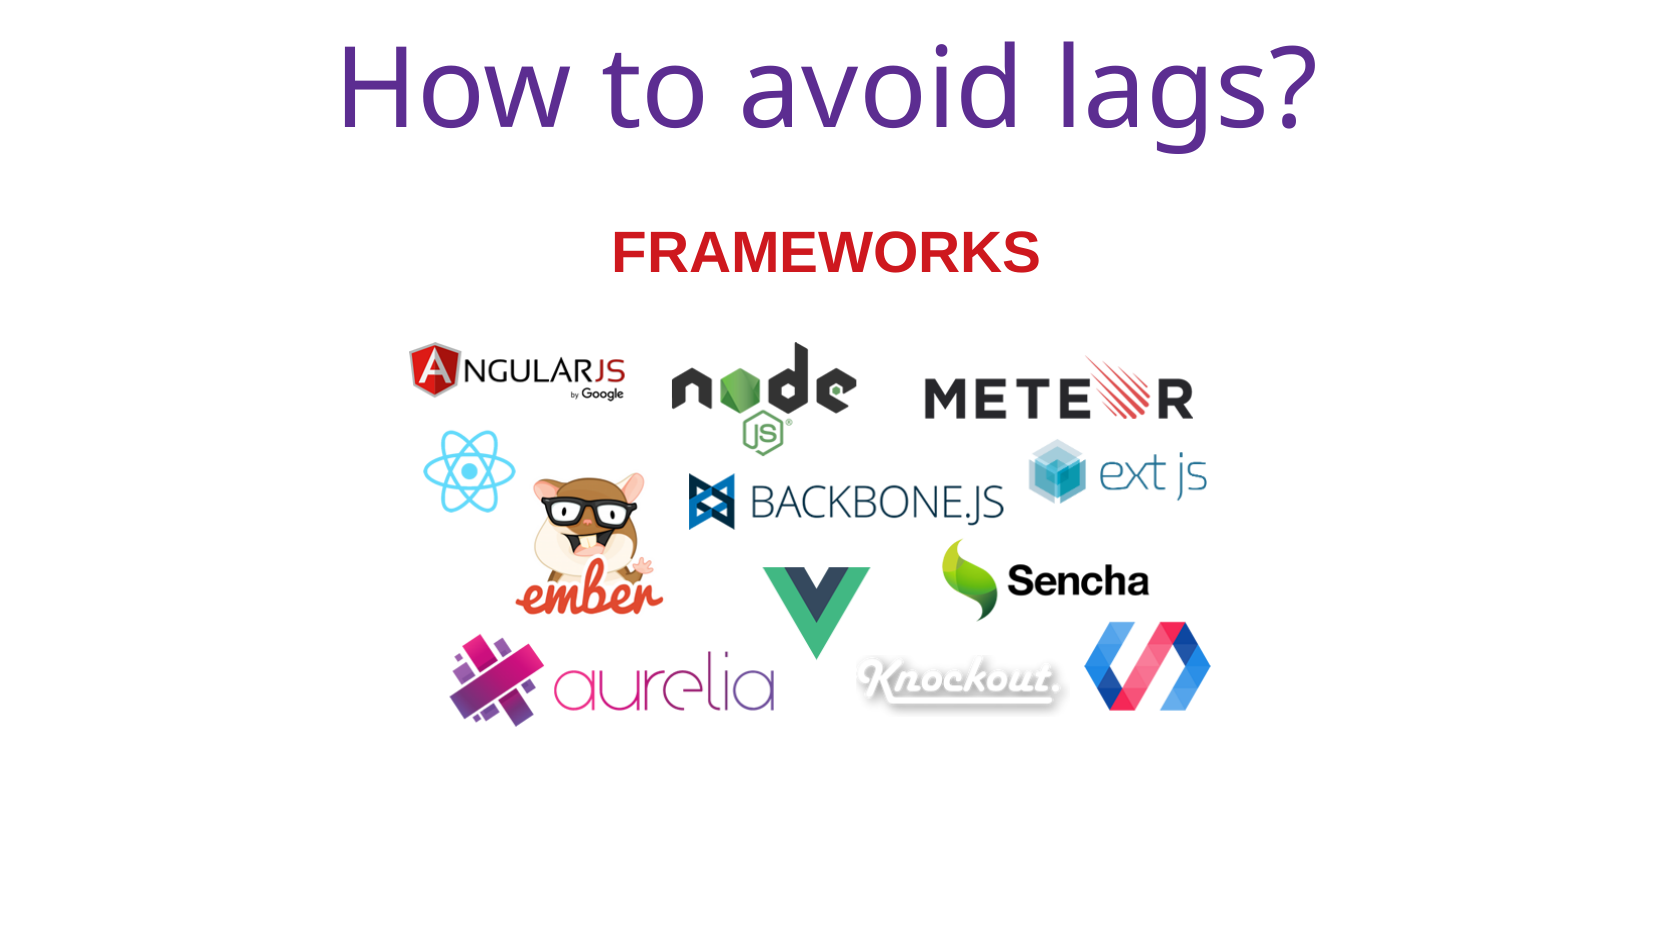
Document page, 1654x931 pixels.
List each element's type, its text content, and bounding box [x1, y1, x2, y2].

title How to avoid lags? [0, 5, 1654, 162]
picture [409, 342, 1215, 746]
text_box FRAMEWORKS [0, 212, 1654, 331]
